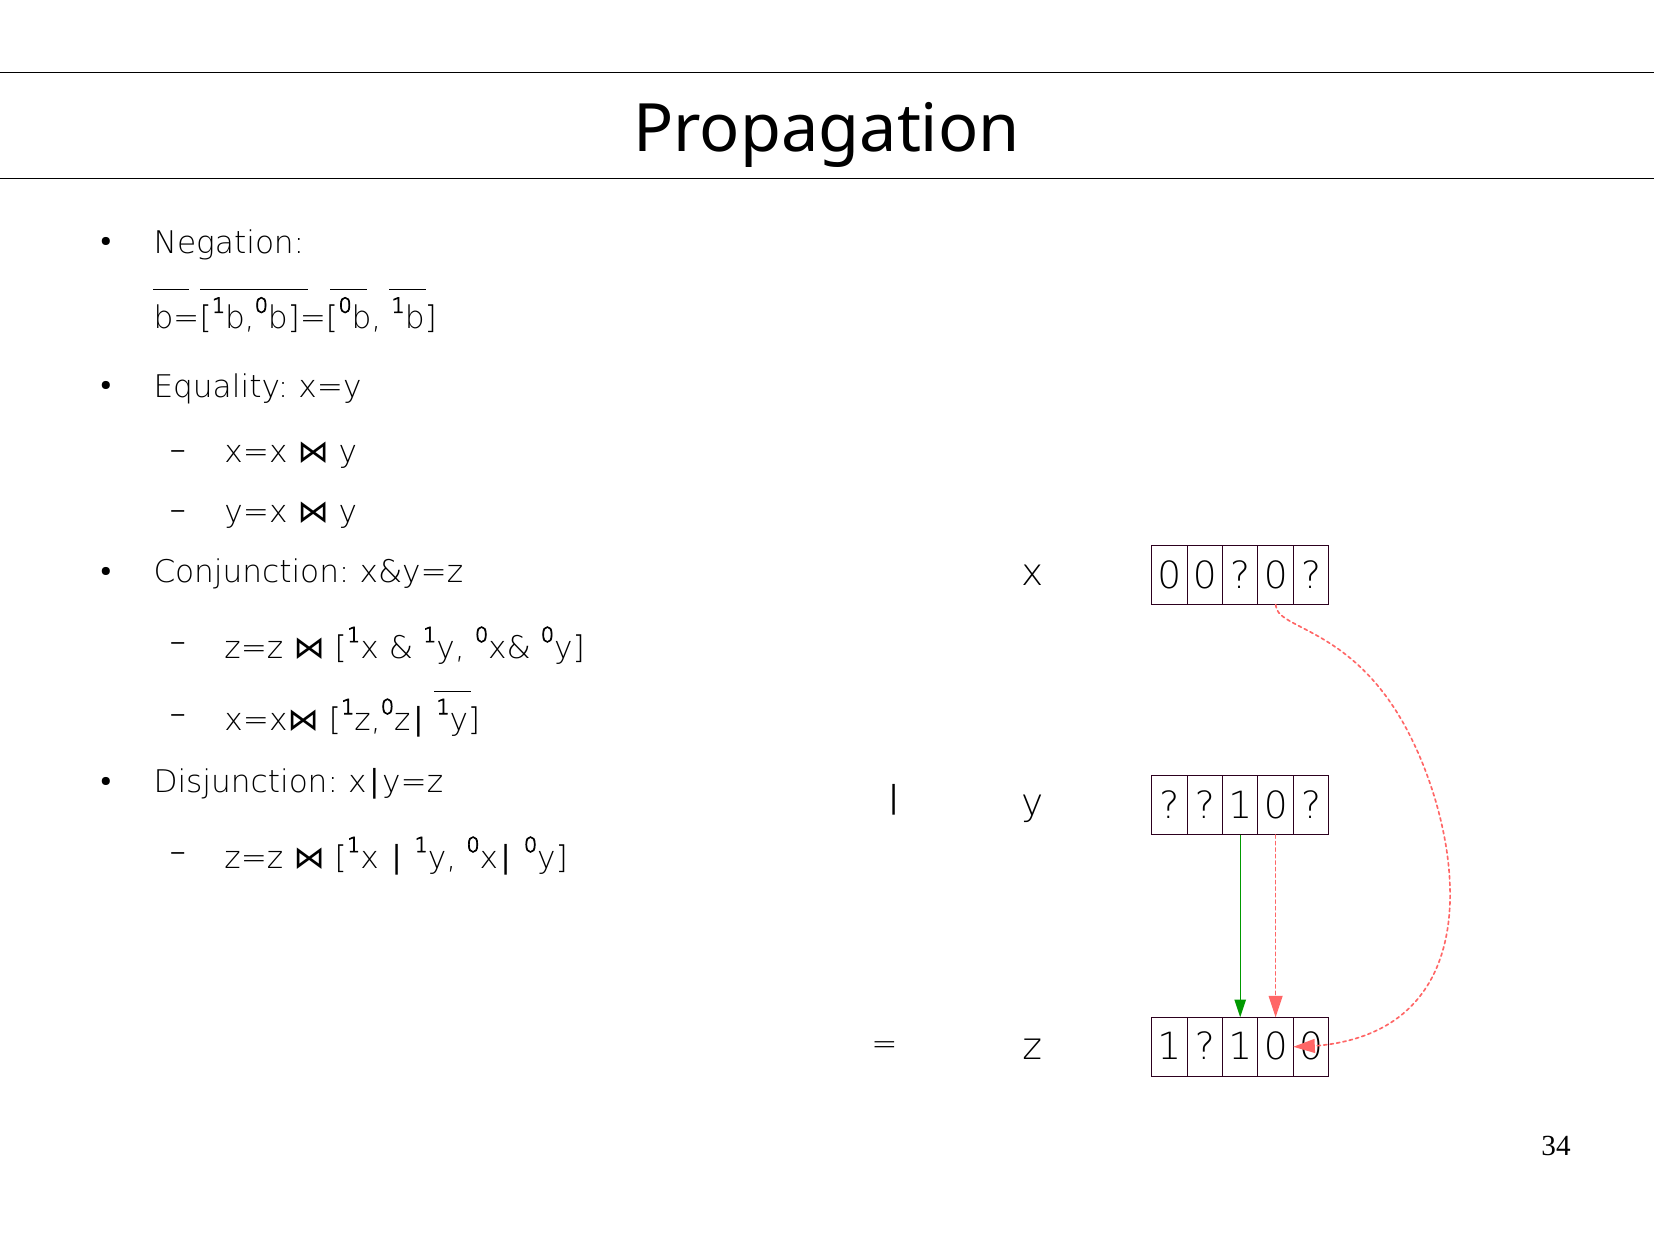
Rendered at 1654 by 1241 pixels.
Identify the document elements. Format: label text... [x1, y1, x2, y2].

text_box 0 [1293, 1017, 1329, 1077]
text_box x [1006, 543, 1059, 603]
text_box 0 [1257, 775, 1293, 835]
text_box 0 [1187, 545, 1222, 605]
text_box ? [1222, 545, 1257, 605]
text_box ? [1293, 775, 1329, 835]
text_box 0 [1257, 545, 1293, 605]
text_box 0 [1257, 1017, 1293, 1077]
text_box 0 [1304, 1033, 1317, 1053]
text_box 1 [1222, 775, 1257, 835]
text_box y [1006, 773, 1059, 833]
text_box ? [1151, 775, 1187, 835]
text_box 1 [1222, 1017, 1257, 1077]
text_box 0 [1151, 545, 1187, 605]
text_box ? [1293, 545, 1329, 605]
text_box ? [1187, 1017, 1222, 1077]
text_box 0 [1305, 1051, 1316, 1058]
text_box z [1007, 1017, 1058, 1077]
text_box Propagation [0, 72, 1654, 166]
text_box 1 [1151, 1017, 1187, 1077]
text_box ∣ [885, 779, 936, 832]
list Negation: b=[1b,0b]=[0b, 1b] Equality: x=y x=x ⋈ y y=x ⋈ y Conjunction: x&y=z z=z ⋈ [1x & 1y, 0x& 0y] x=x⋈ [1z,0z∣ 1y] Disjunction: x∣y=z z=z ⋈ [1x ∣ 1y, 0x∣ 0y] [82, 224, 1241, 1193]
text_box = [871, 1025, 910, 1068]
text_box ? [1187, 775, 1222, 835]
